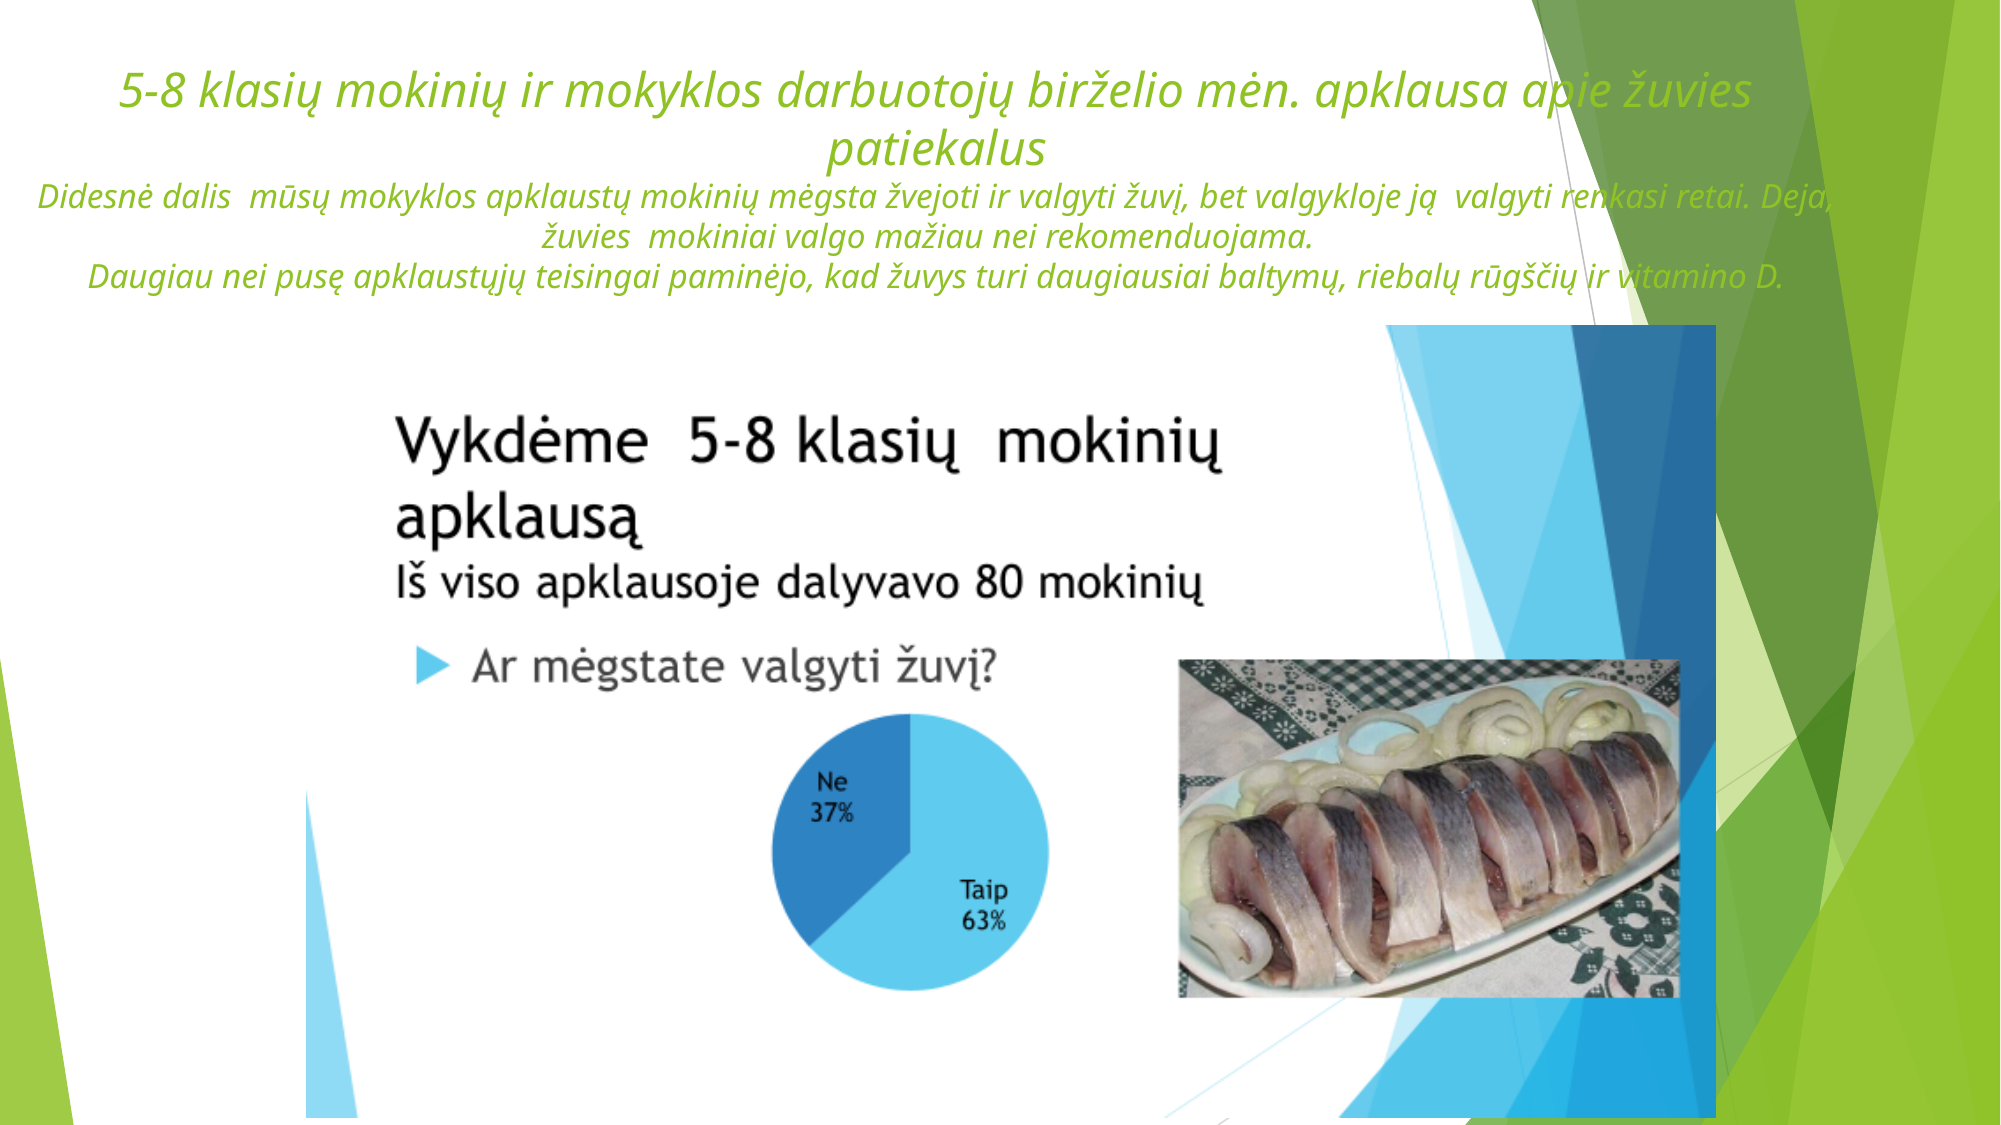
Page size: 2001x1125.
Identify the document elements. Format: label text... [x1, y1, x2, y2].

title 5-8 klasių mokinių ir mokyklos darbuotojų birželio mėn. apklausa apie žuvies patiekalus Didesnė dalis mūsų mokyklos apklaustų mokinių mėgsta žvejoti ir valgyti žuvį, bet valgykloje ją valgyti renkasi retai. Deja, žuvies mokiniai valgo mažiau nei rekomenduojama. Daugiau nei pusę apklaustųjų teisingai paminėjo, kad žuvys turi daugiausiai baltymų, riebalų rūgščių ir vitamino D. [0, 0, 1876, 350]
picture [306, 325, 1716, 1118]
